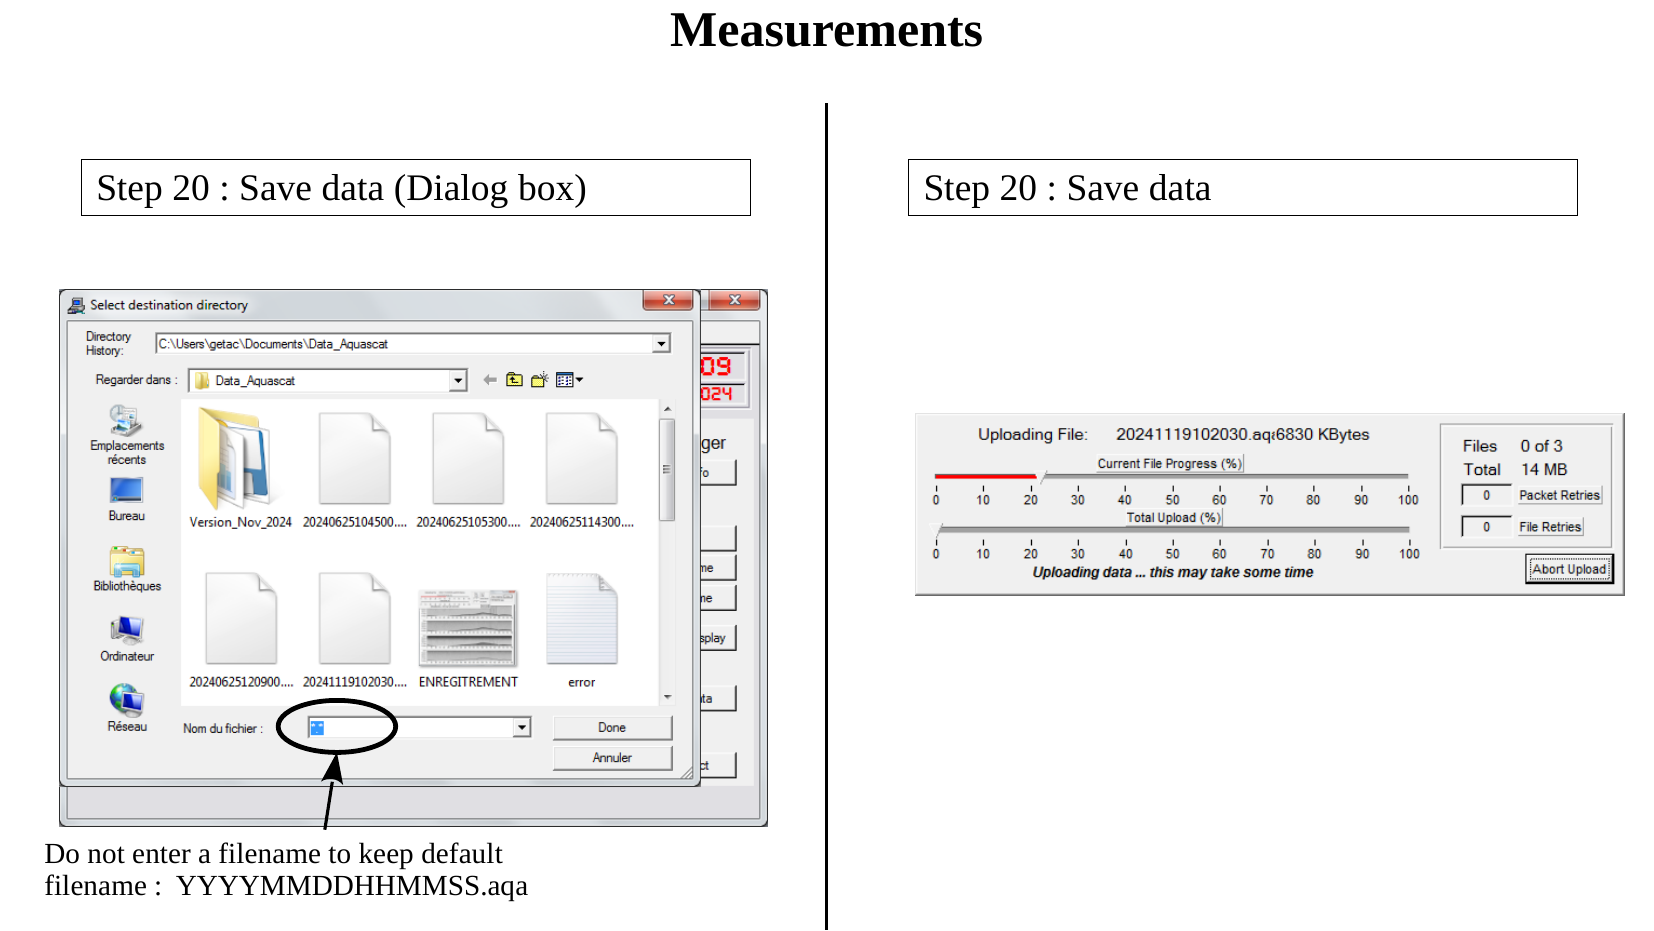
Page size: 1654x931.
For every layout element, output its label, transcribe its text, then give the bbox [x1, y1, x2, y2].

text_box Step 20 : Save data (Dialog box) [81, 159, 751, 216]
text_box Measurements [0, 0, 1654, 65]
picture [915, 413, 1625, 596]
text_box Do not enter a filename to keep default filename : YYYYMMDDHHMMSS.aqa [29, 829, 621, 916]
picture [59, 289, 768, 827]
text_box Step 20 : Save data [908, 159, 1578, 216]
